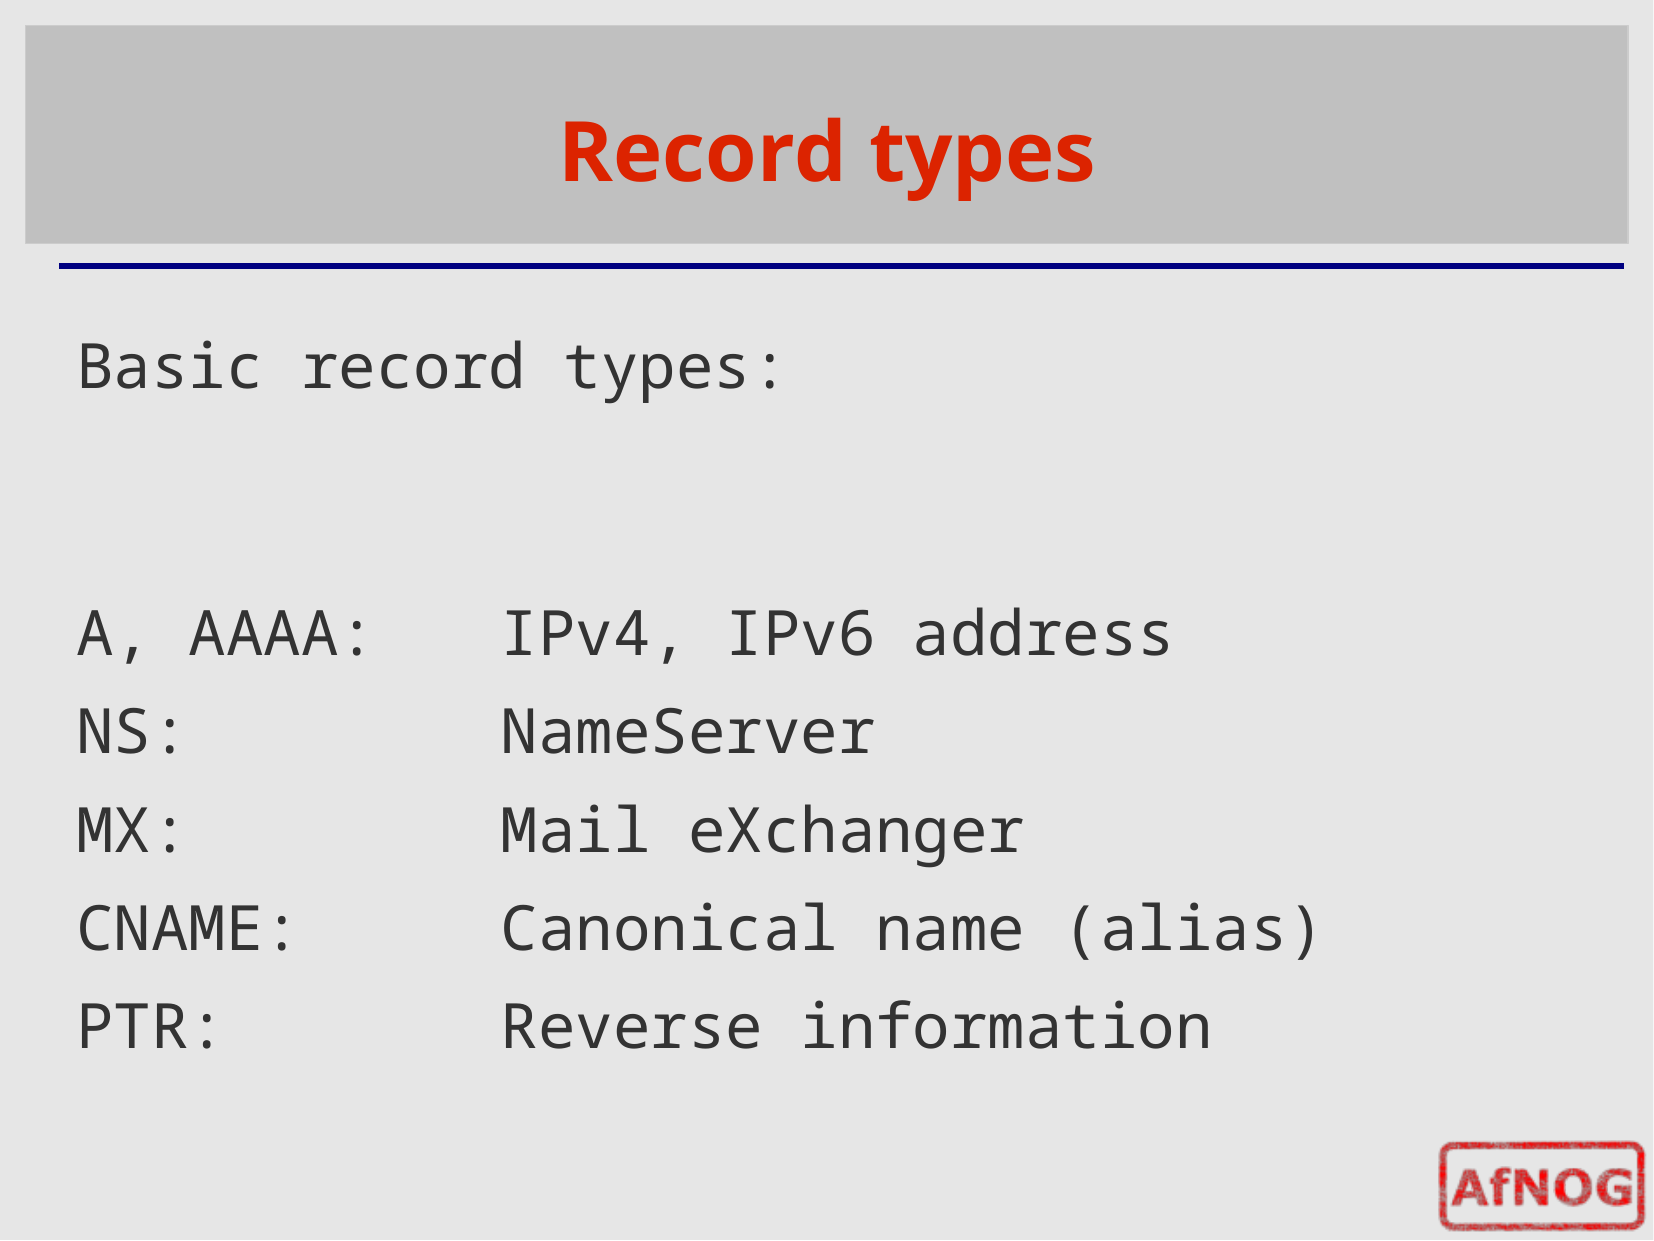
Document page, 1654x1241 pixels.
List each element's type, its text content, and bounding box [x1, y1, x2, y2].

list Basic record types: A, AAAA: IPv4, IPv6 address NS: NameServer MX: Mail eXchanger CNAME: Canonical name (alias) PTR: Reverse information [59, 322, 1595, 1132]
picture [1437, 1139, 1648, 1235]
title Record types [121, 46, 1534, 254]
